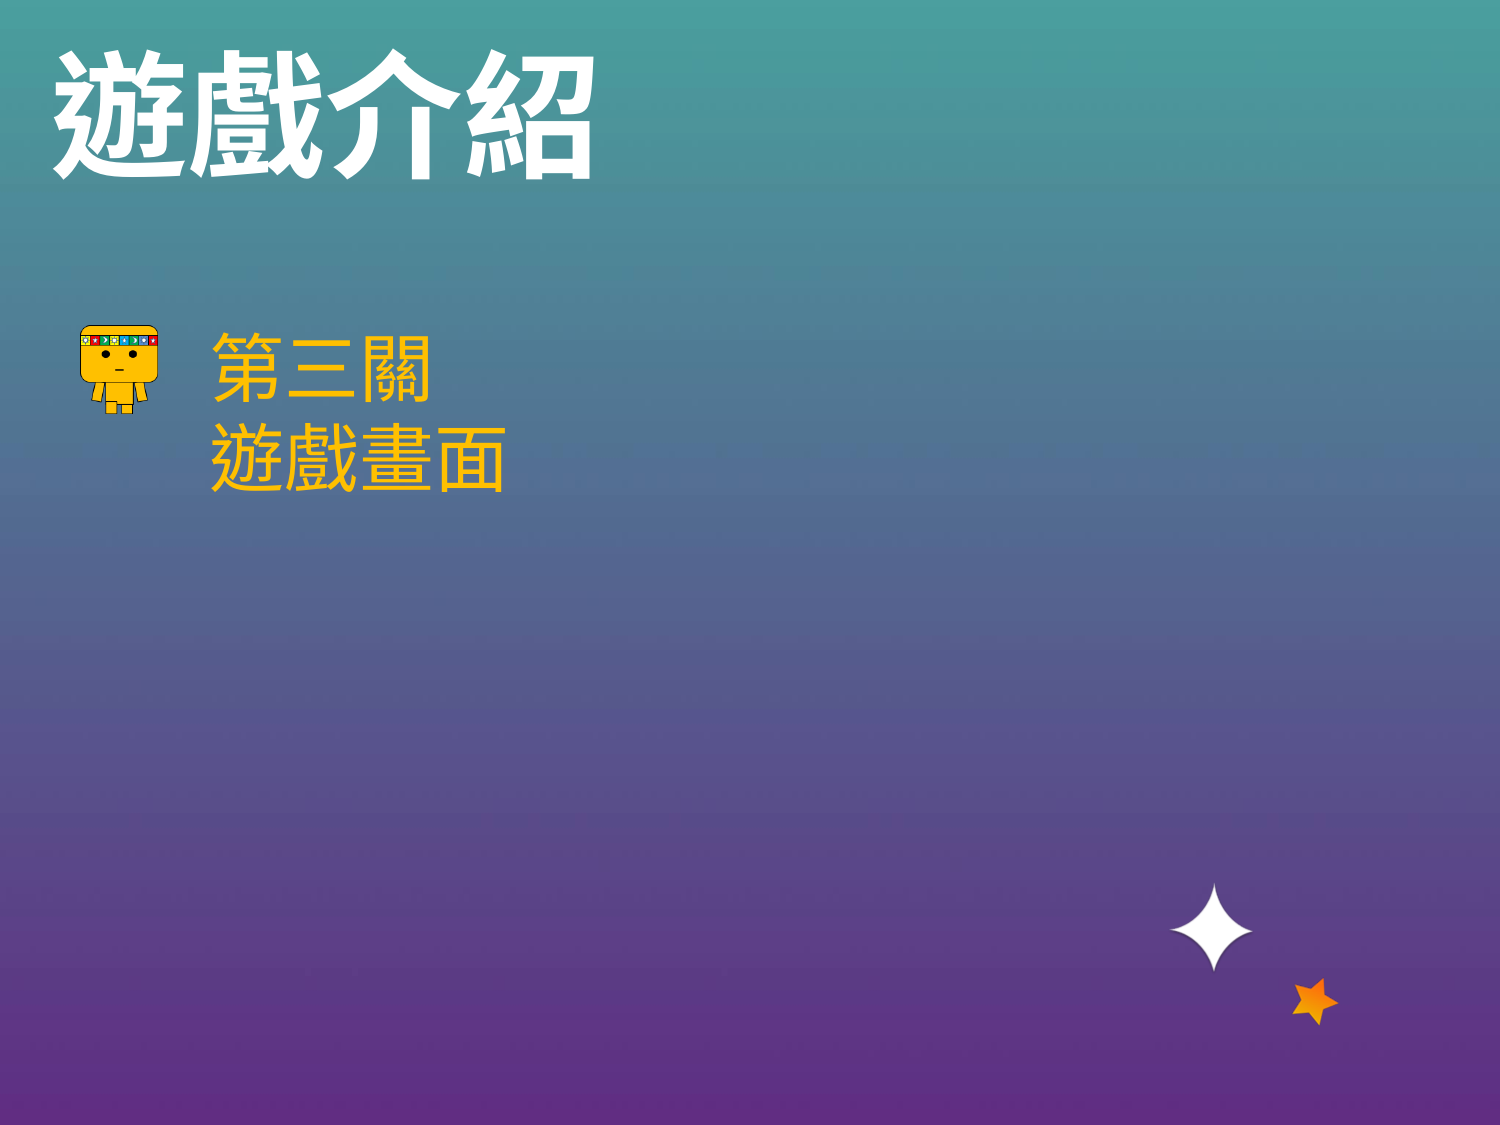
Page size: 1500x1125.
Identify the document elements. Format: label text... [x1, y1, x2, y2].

picture [0, 0, 1500, 1125]
text_box 第三關 遊戲畫面 [194, 313, 597, 511]
title 遊戲介紹 [0, 19, 643, 207]
